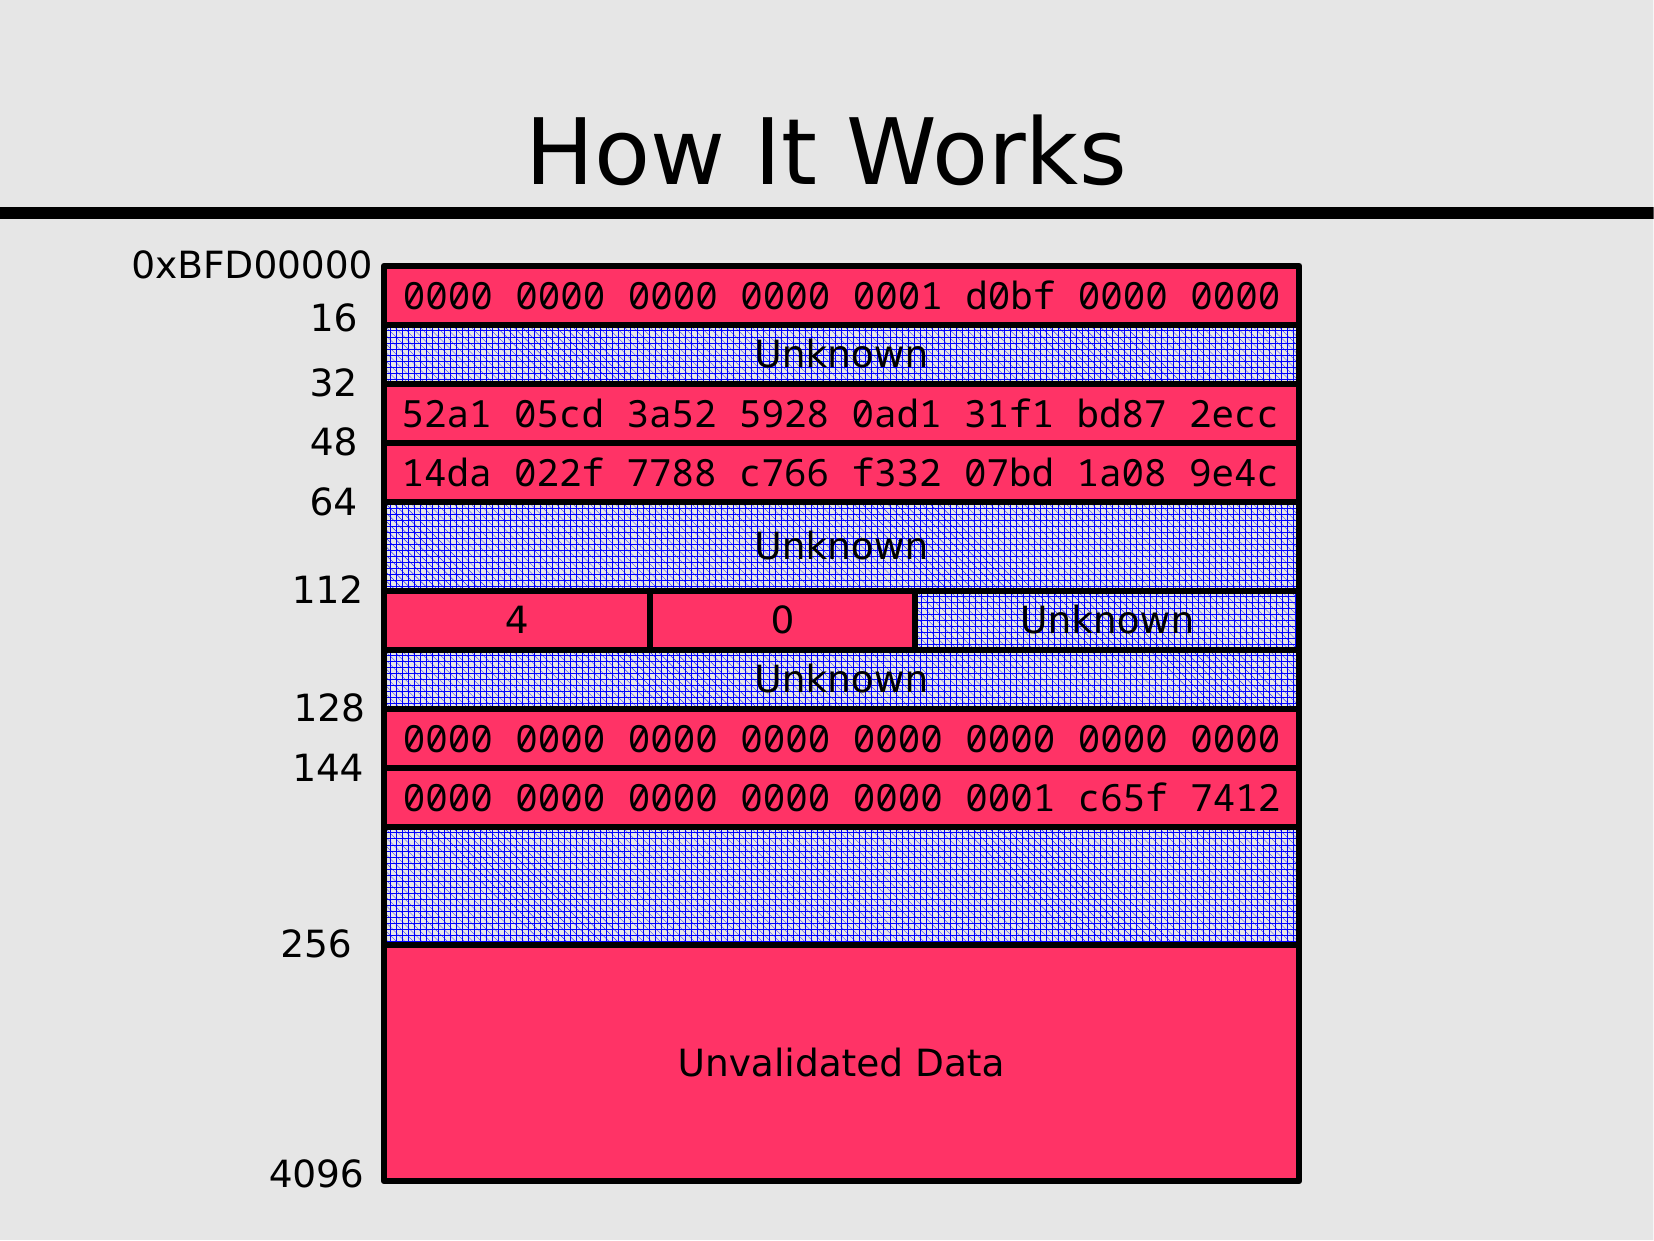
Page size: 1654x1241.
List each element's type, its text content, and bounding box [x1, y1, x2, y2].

text_box 0000 0000 0000 0000 0000 0001 c65f 7412 [383, 767, 1300, 826]
text_box Unknown [915, 590, 1300, 649]
text_box 0000 0000 0000 0000 0000 0000 0000 0000 [383, 708, 1300, 767]
text_box 144 [277, 738, 378, 798]
text_box Unknown [383, 649, 1300, 708]
text_box 52a1 05cd 3a52 5928 0ad1 31f1 bd87 2ecc [383, 383, 1300, 442]
text_box [383, 826, 1300, 945]
text_box 256 [265, 915, 366, 974]
text_box 32 [294, 354, 372, 413]
text_box 64 [294, 473, 372, 532]
text_box 48 [295, 413, 372, 472]
text_box Unvalidated Data [383, 945, 1300, 1182]
text_box 16 [295, 289, 372, 348]
text_box Unknown [383, 501, 1300, 590]
text_box Unknown [383, 324, 1300, 383]
text_box 0xBFD00000 [116, 236, 384, 296]
text_box 0 [649, 590, 915, 649]
text_box 4 [383, 590, 649, 649]
text_box 4096 [253, 1145, 378, 1205]
title How It Works [82, 49, 1571, 257]
text_box 14da 022f 7788 c766 f332 07bd 1a08 9e4c [383, 442, 1300, 501]
text_box [395, 472, 426, 546]
text_box 128 [278, 679, 380, 738]
text_box 0000 0000 0000 0000 0001 d0bf 0000 0000 [383, 265, 1300, 324]
text_box 112 [277, 561, 378, 621]
